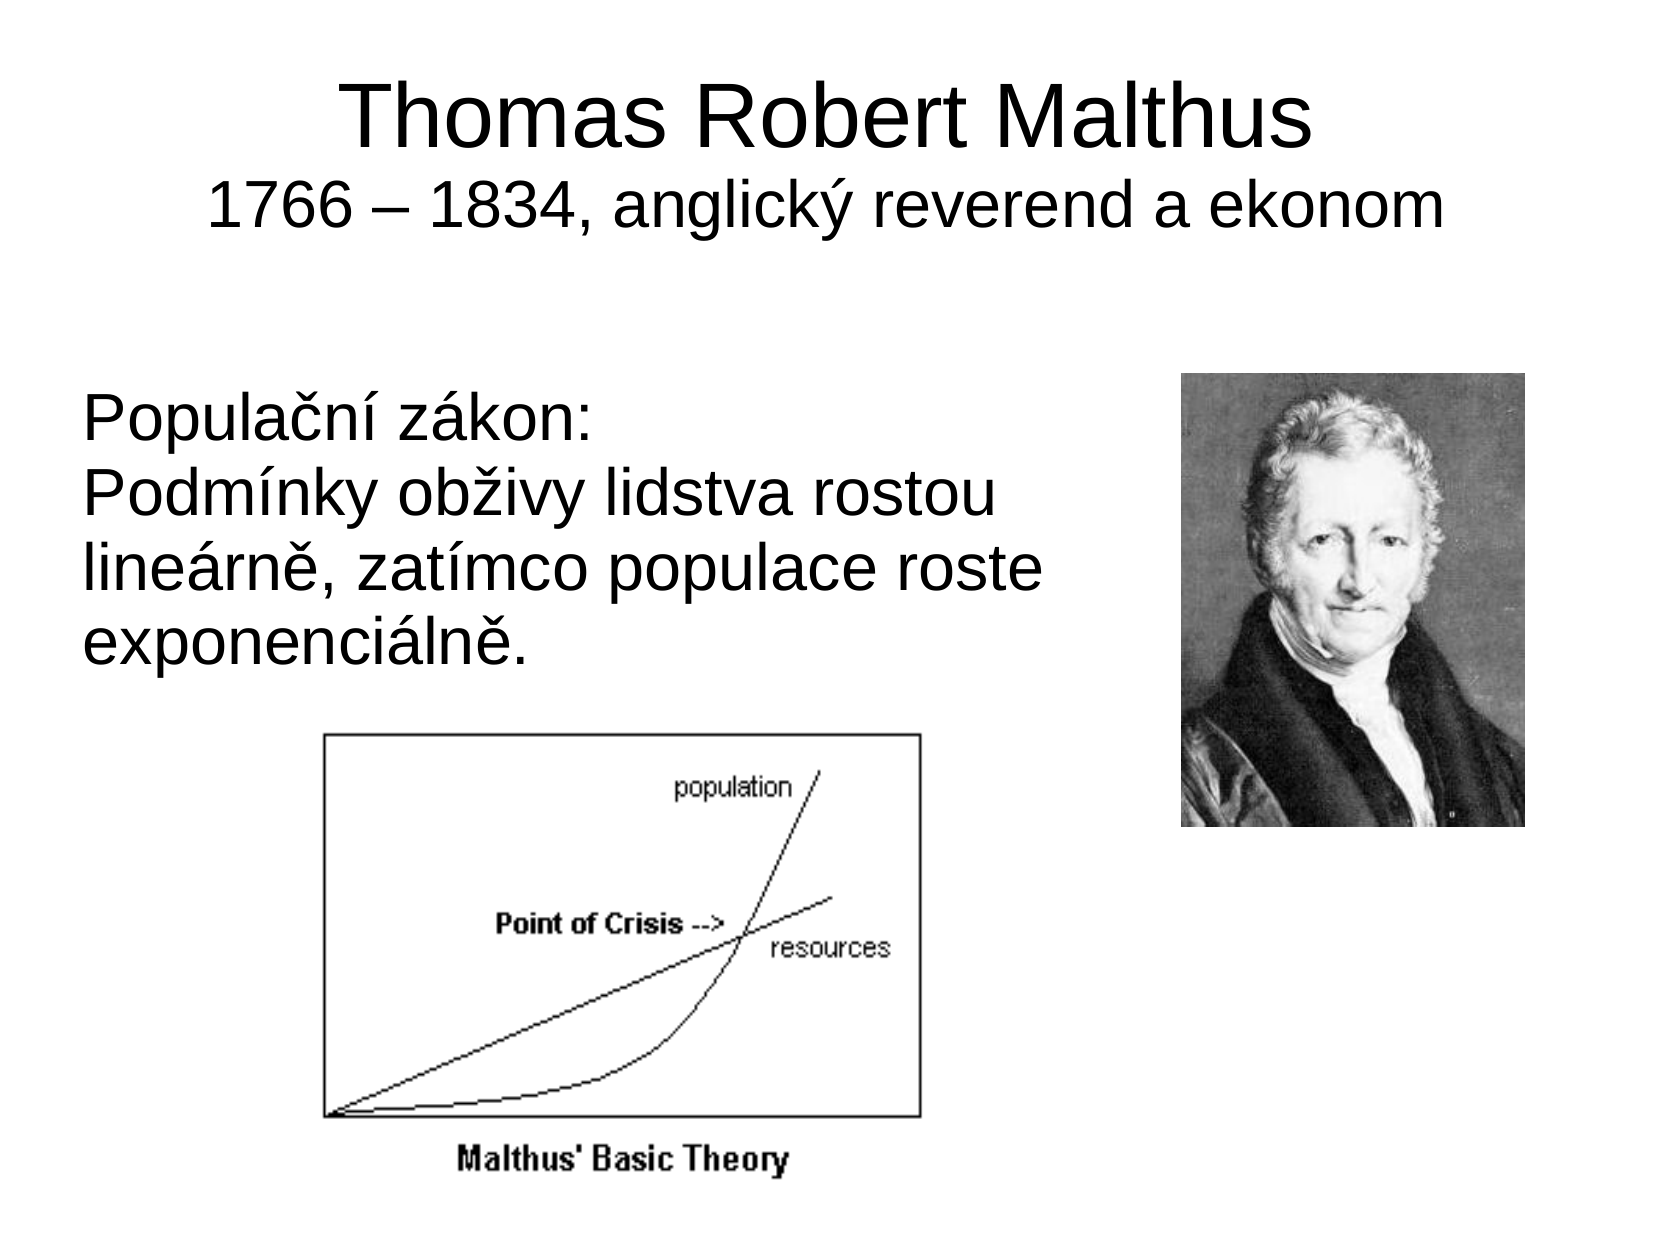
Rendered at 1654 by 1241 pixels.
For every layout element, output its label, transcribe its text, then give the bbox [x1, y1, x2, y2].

picture [295, 700, 968, 1211]
title Thomas Robert Malthus 1766 – 1834, anglický reverend a ekonom [82, 56, 1571, 250]
picture [1181, 373, 1525, 827]
subtitle Populační zákon: Podmínky obživy lidstva rostou lineárně, zatímco populace roste exponenciálně. [82, 380, 1063, 680]
